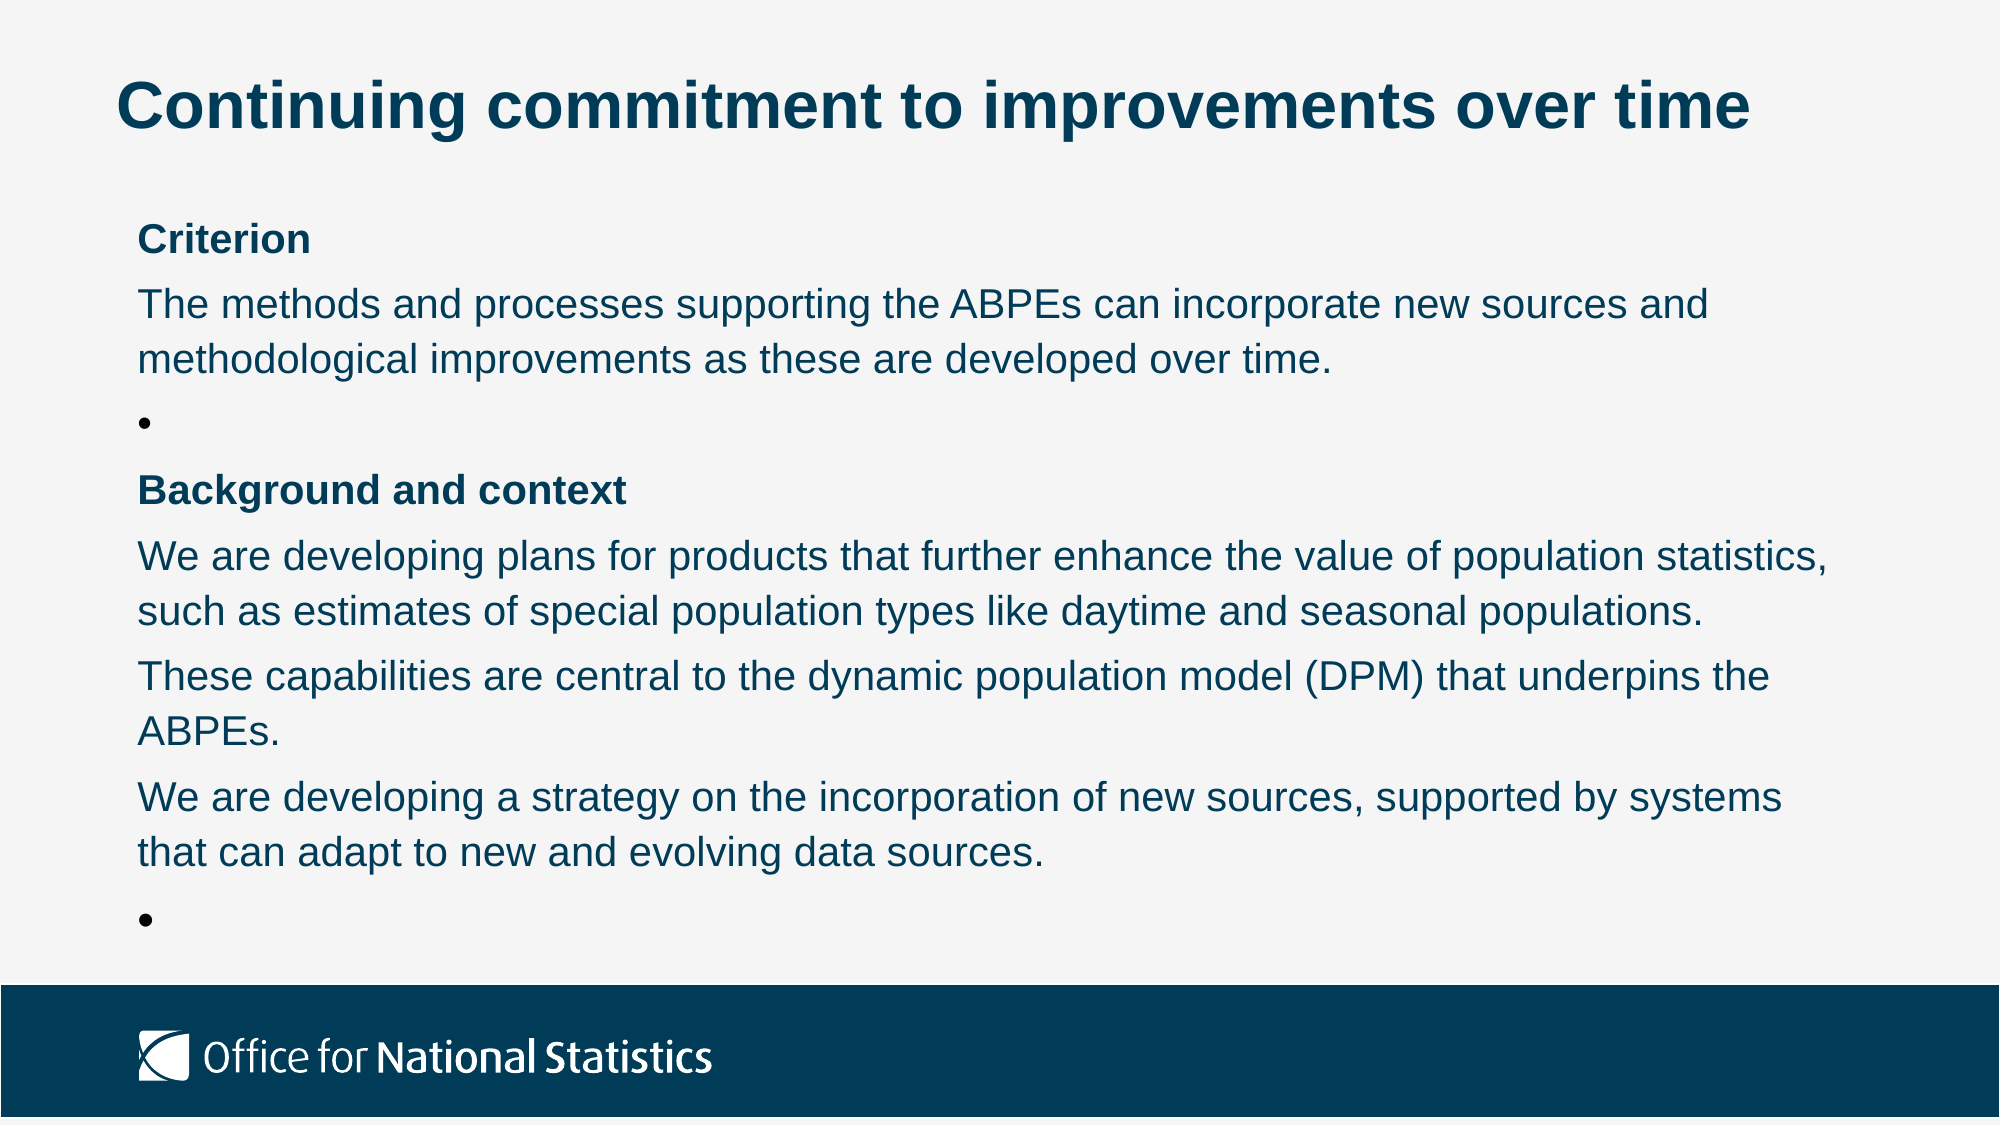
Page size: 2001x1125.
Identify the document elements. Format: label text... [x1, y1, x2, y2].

list Criterion The methods and processes supporting the ABPEs can incorporate new sources and methodological improvements as these are developed over time. Background and context We are developing plans for products that further enhance the value of population statistics, such as estimates of special population types like daytime and seasonal populations. These capabilities are central to the dynamic population model (DPM) that underpins the ABPEs. We are developing a strategy on the incorporation of new sources, supported by systems that can adapt to new and evolving data sources. [137, 206, 1863, 953]
title Continuing commitment to improvements over time [116, 67, 1842, 154]
